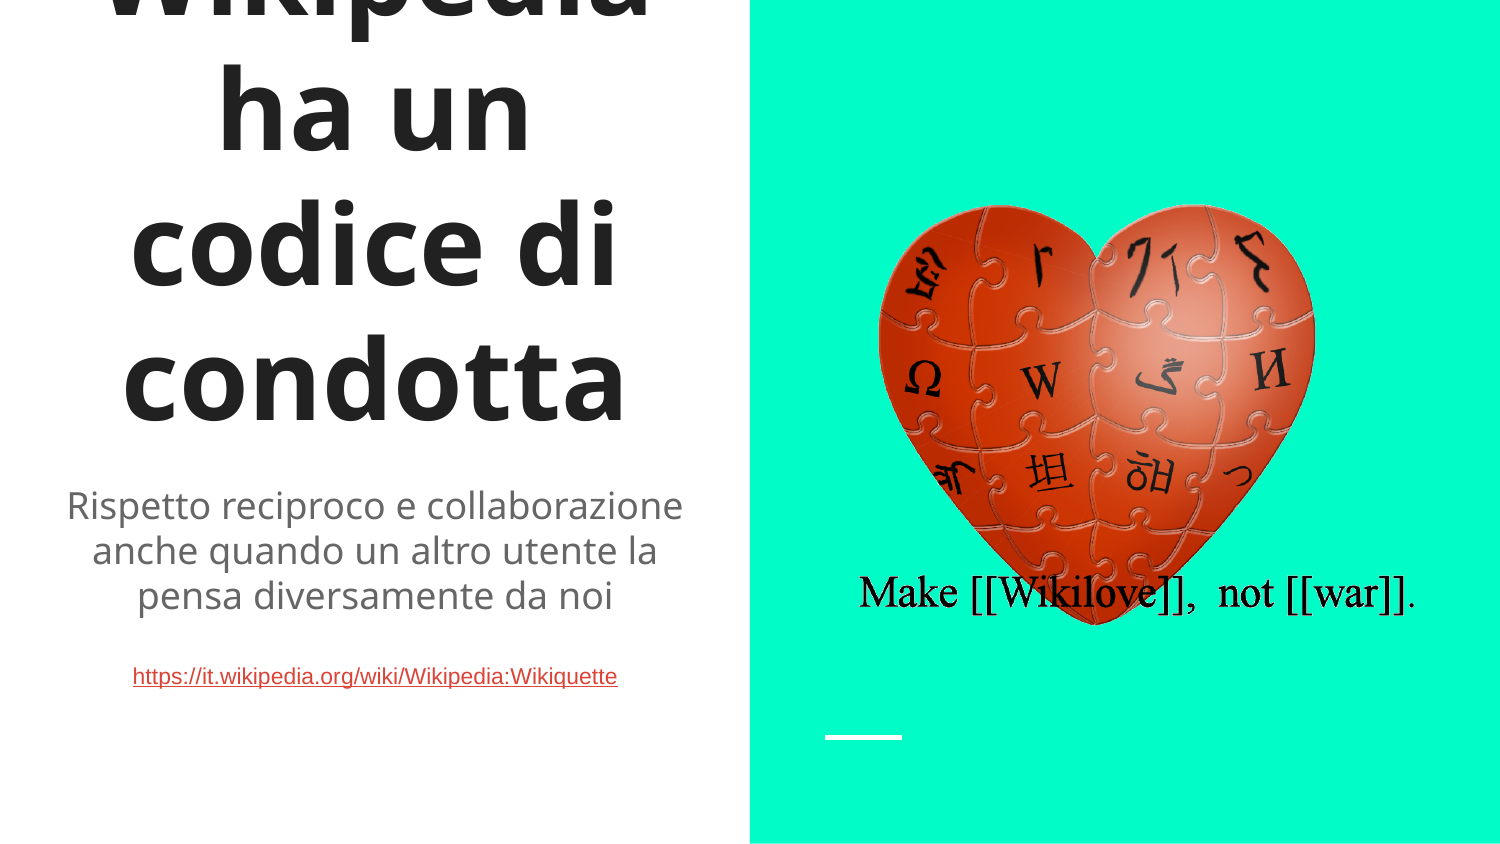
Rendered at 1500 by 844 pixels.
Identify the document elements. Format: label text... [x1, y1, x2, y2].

title Wikipedia ha un codice di condotta [43, 177, 708, 458]
subtitle Rispetto reciproco e collaborazione anche quando un altro utente la pensa diversamente da noi https://it.wikipedia.org/wiki/Wikipedia:Wikiquette [43, 466, 708, 688]
picture [850, 202, 1426, 642]
